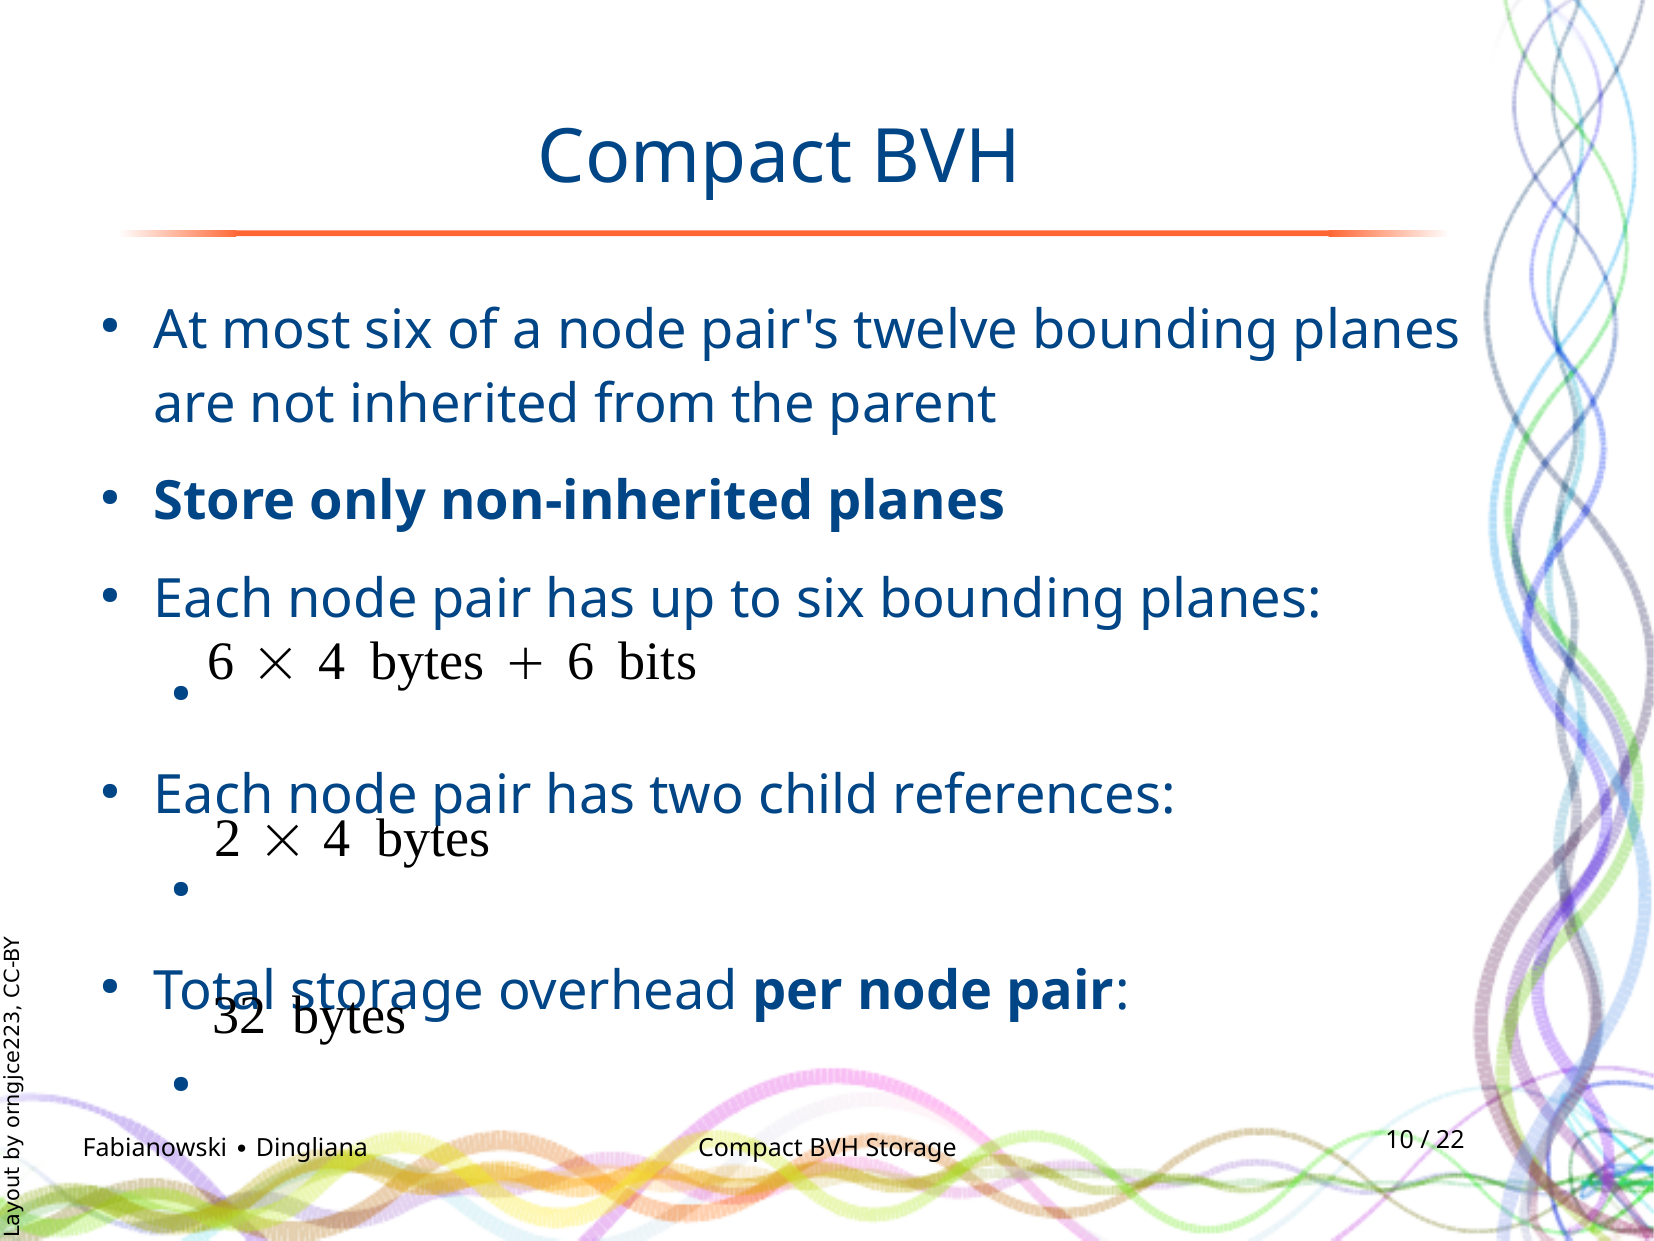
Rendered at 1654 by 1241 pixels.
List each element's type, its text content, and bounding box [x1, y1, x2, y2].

chart [212, 808, 497, 869]
picture [0, 0, 1654, 1241]
chart [212, 985, 414, 1046]
list At most six of a node pair's twelve bounding planes are not inherited from the parent Store only non-inherited planes Each node pair has up to six bounding planes: Each node pair has two child references: Total storage overhead per node pair: [82, 290, 1477, 1094]
chart [207, 631, 703, 691]
title Compact BVH [82, 49, 1477, 257]
text_box 10 / 22 [1346, 1122, 1477, 1153]
